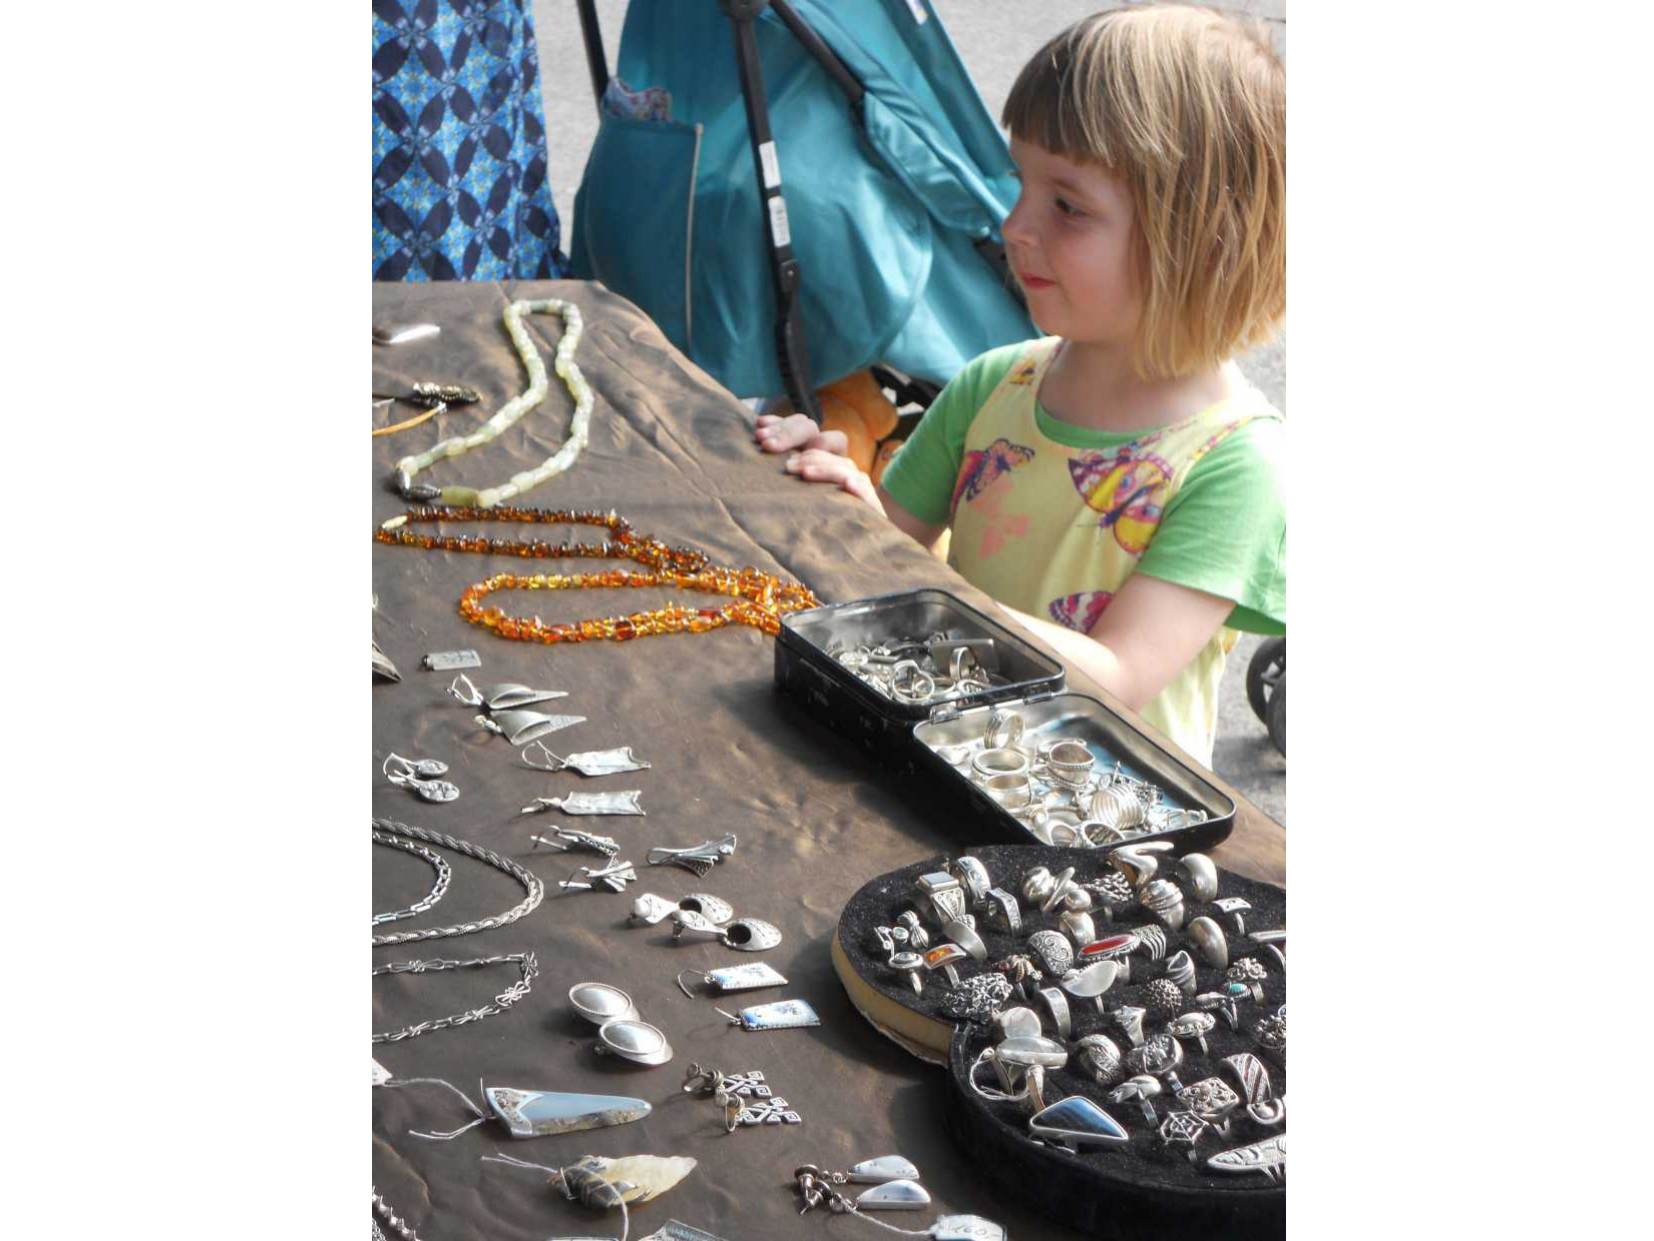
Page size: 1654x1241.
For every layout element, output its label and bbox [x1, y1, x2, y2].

picture [372, 0, 1286, 1241]
